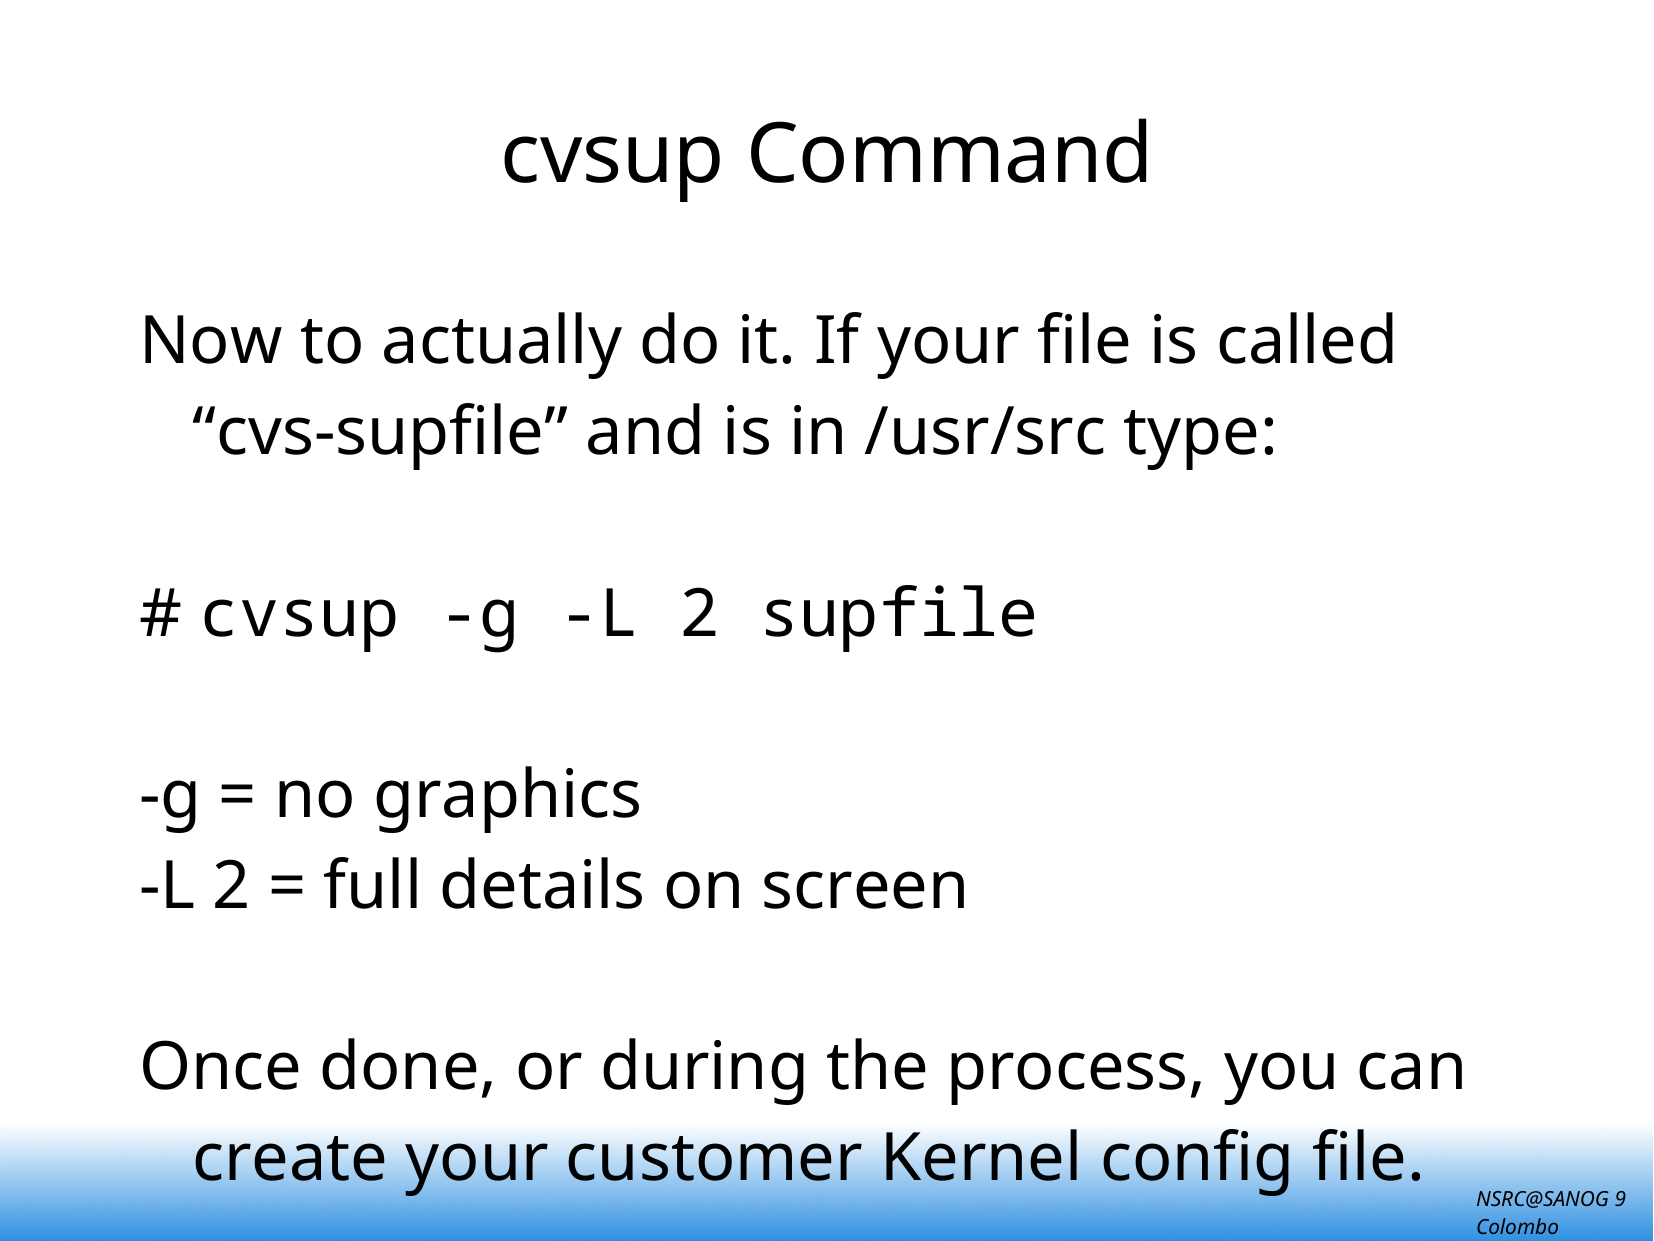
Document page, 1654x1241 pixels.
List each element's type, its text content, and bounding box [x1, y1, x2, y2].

title cvsup Command [121, 46, 1534, 254]
picture [0, 1122, 1653, 1241]
list Now to actually do it. If your file is called “cvs-supfile” and is in /usr/src type: # cvsup -g -L 2 supfile -g = no graphics -L 2 = full details on screen Once done, or during the process, you can create your customer Kernel config file. [121, 292, 1561, 1103]
